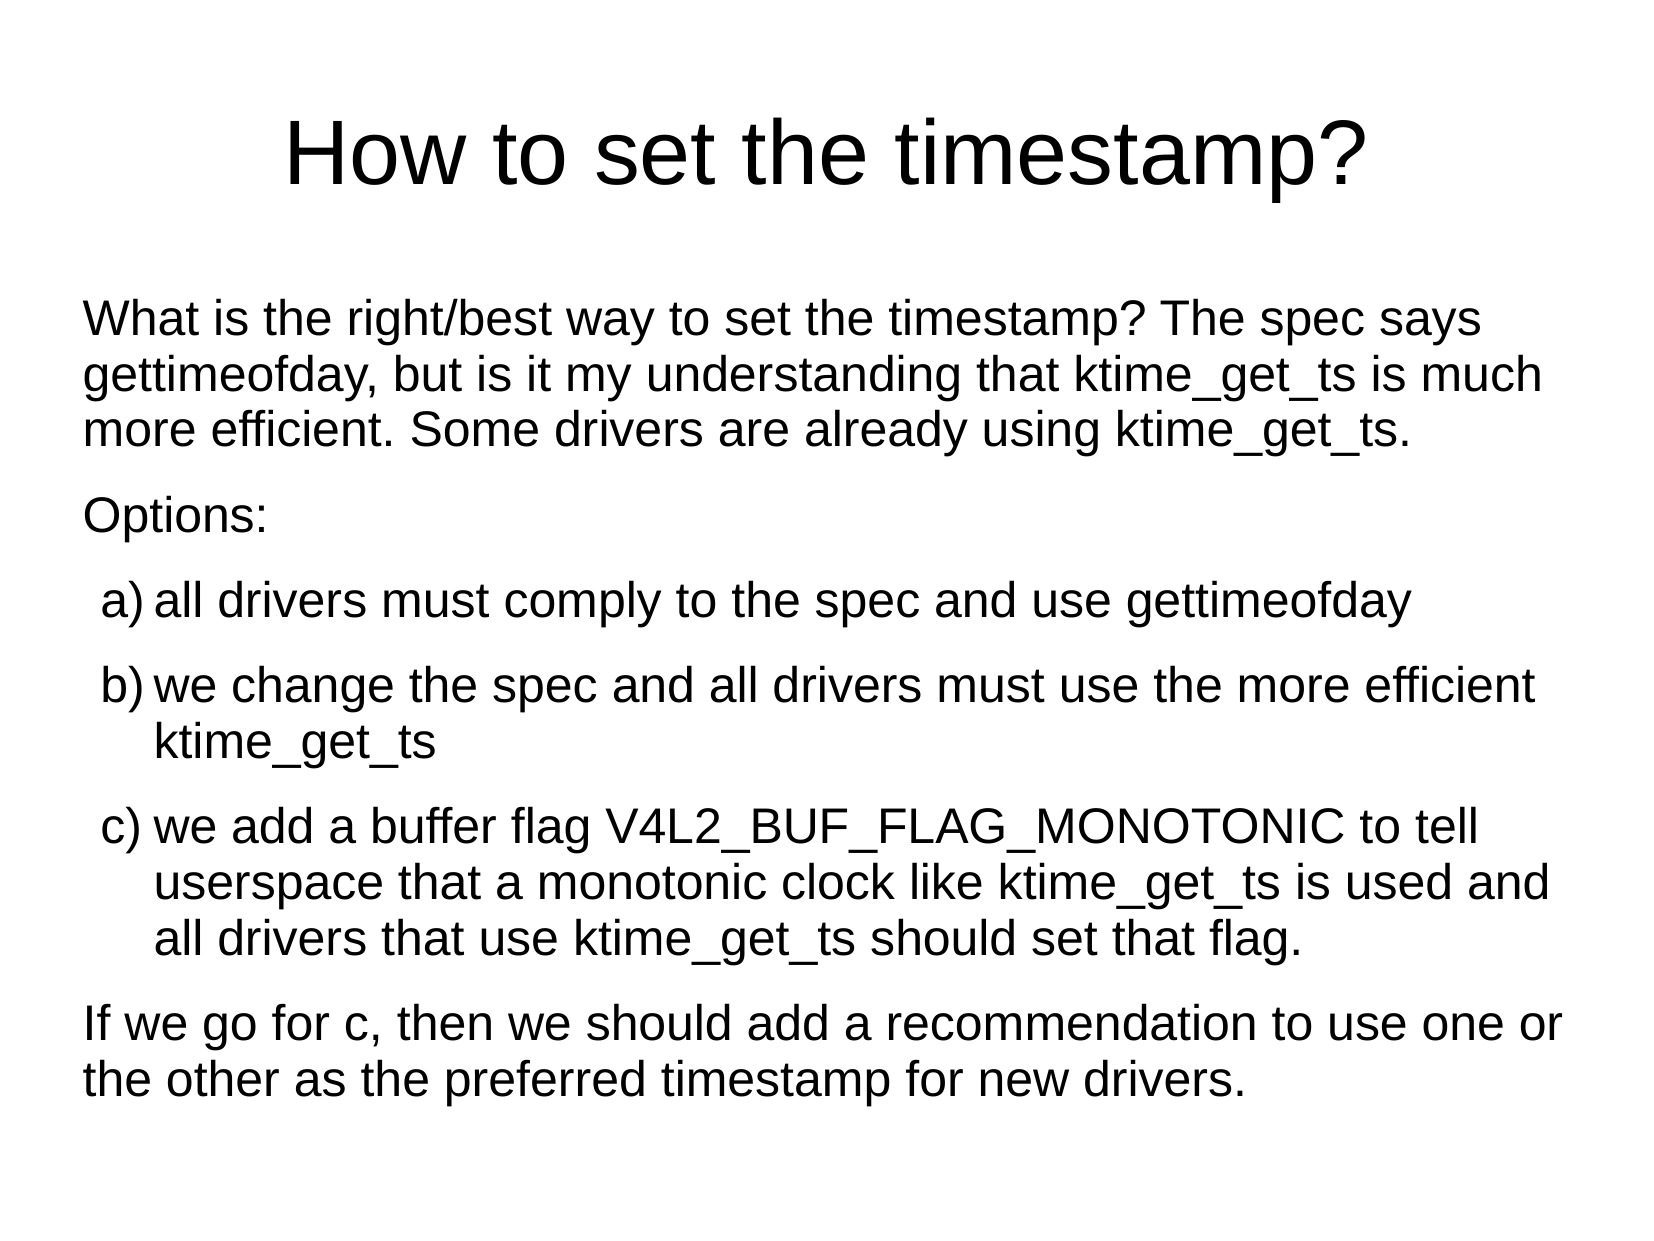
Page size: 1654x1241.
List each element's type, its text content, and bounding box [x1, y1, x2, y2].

title How to set the timestamp? [82, 56, 1571, 250]
list What is the right/best way to set the timestamp? The spec says gettimeofday, but is it my understanding that ktime_get_ts is much more efficient. Some drivers are already using ktime_get_ts. Options: all drivers must comply to the spec and use gettimeofday we change the spec and all drivers must use the more efficient ktime_get_ts we add a buffer flag V4L2_BUF_FLAG_MONOTONIC to tell userspace that a monotonic clock like ktime_get_ts is used and all drivers that use ktime_get_ts should set that flag. If we go for c, then we should add a recommendation to use one or the other as the preferred timestamp for new drivers. [82, 290, 1571, 1107]
